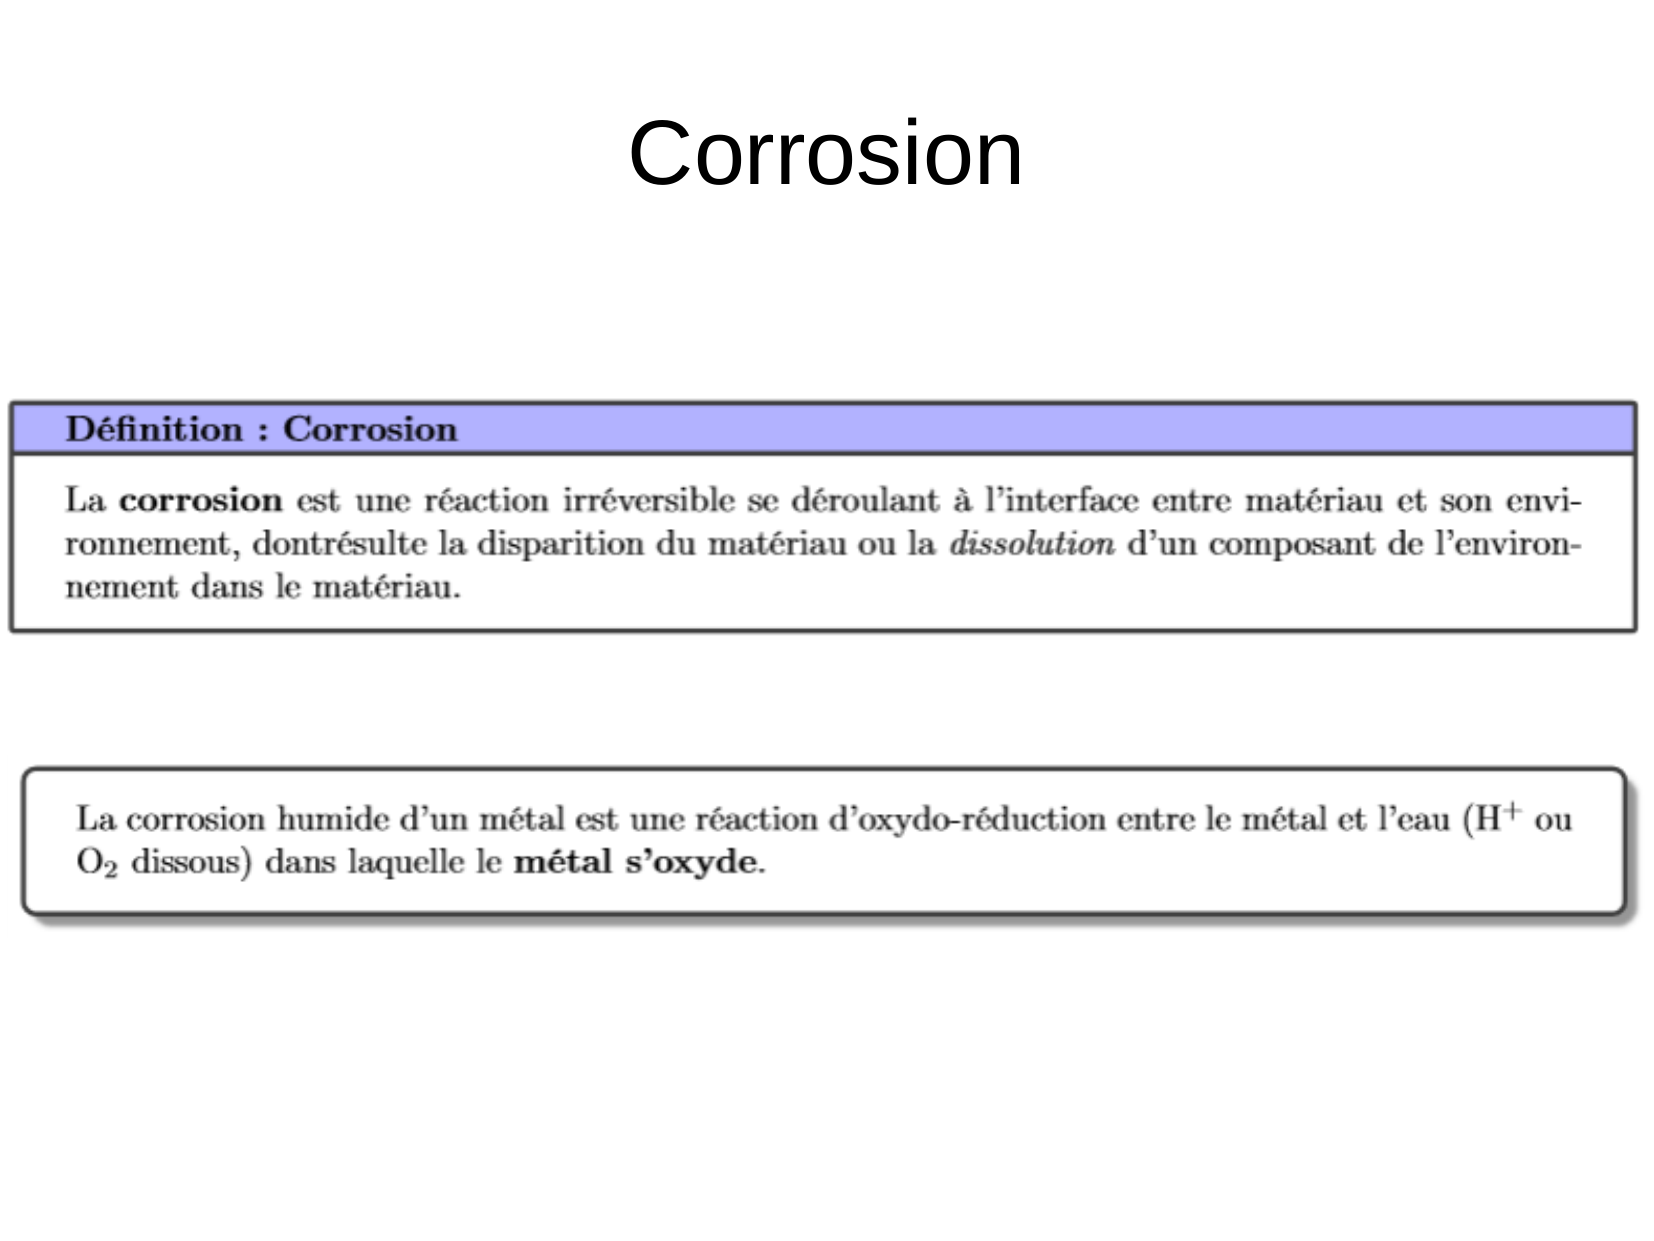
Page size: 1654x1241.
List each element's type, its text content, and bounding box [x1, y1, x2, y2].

picture [0, 389, 1649, 646]
picture [6, 755, 1654, 938]
title Corrosion [82, 49, 1571, 257]
